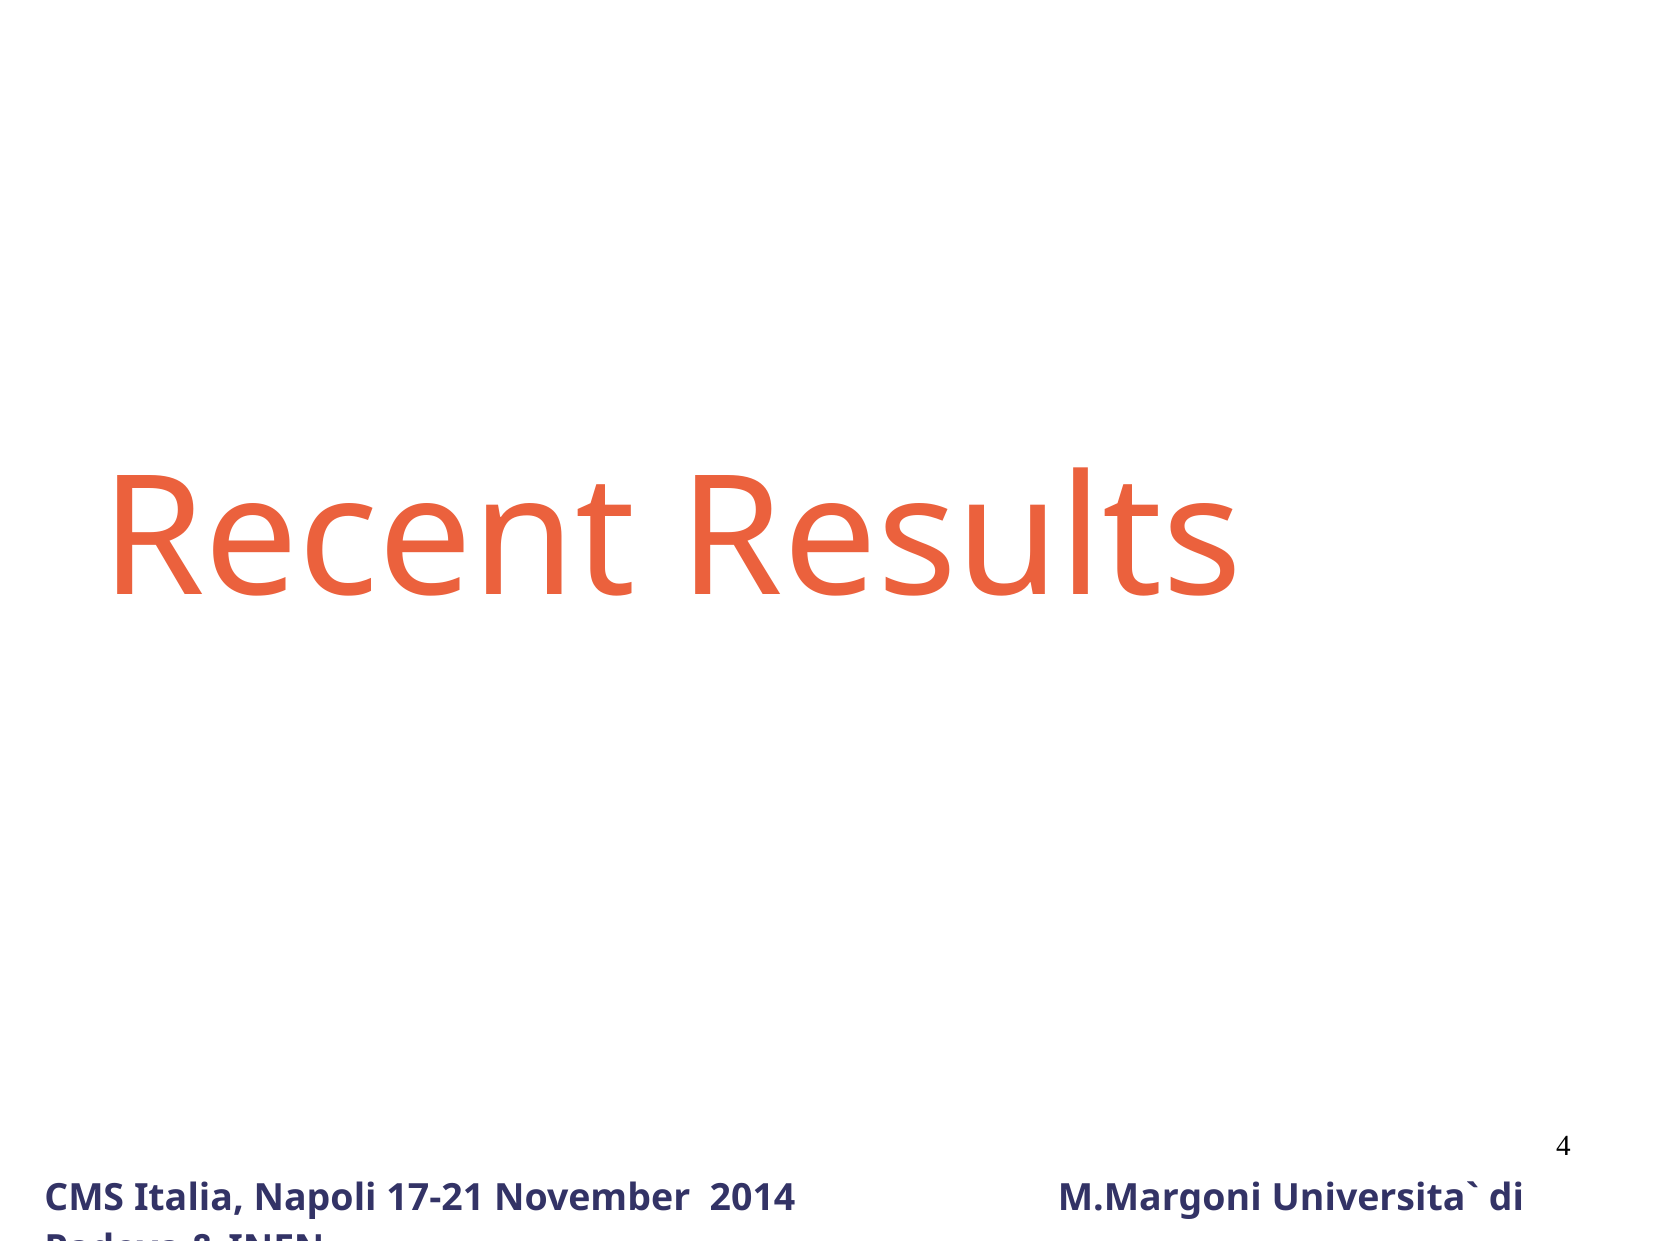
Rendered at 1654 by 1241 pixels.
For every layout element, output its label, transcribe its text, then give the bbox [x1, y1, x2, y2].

text_box CMS Italia, Napoli 17-21 November 2014 M.Margoni Universita` di Padova & INFN [29, 1163, 1625, 1237]
text_box Recent Results [0, 409, 1654, 674]
